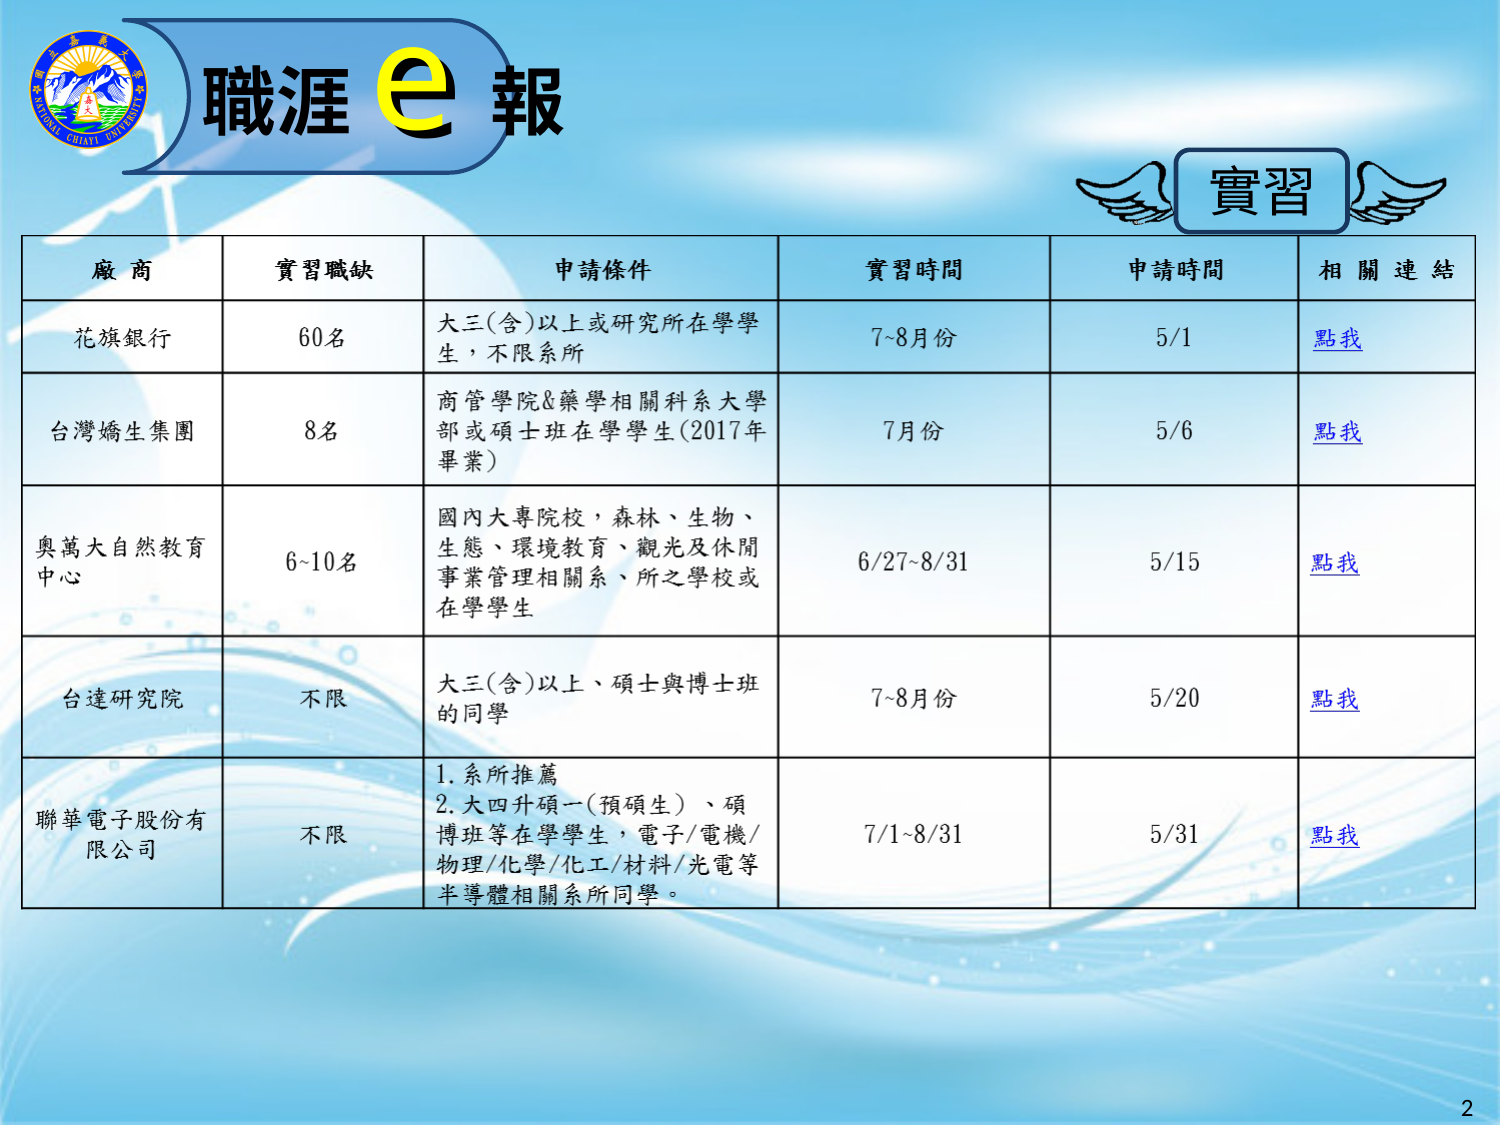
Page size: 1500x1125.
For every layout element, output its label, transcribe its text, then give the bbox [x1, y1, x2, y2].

text_box 實習 [1193, 149, 1334, 231]
picture [1349, 161, 1447, 225]
picture [29, 30, 148, 150]
text_box 職涯e報 [186, 0, 609, 169]
text_box 2 [1445, 1084, 1490, 1125]
picture [1340, 161, 1345, 225]
text_box [123, 118, 469, 173]
picture [21, 235, 1476, 923]
picture [1075, 161, 1174, 225]
text_box [123, 20, 186, 75]
